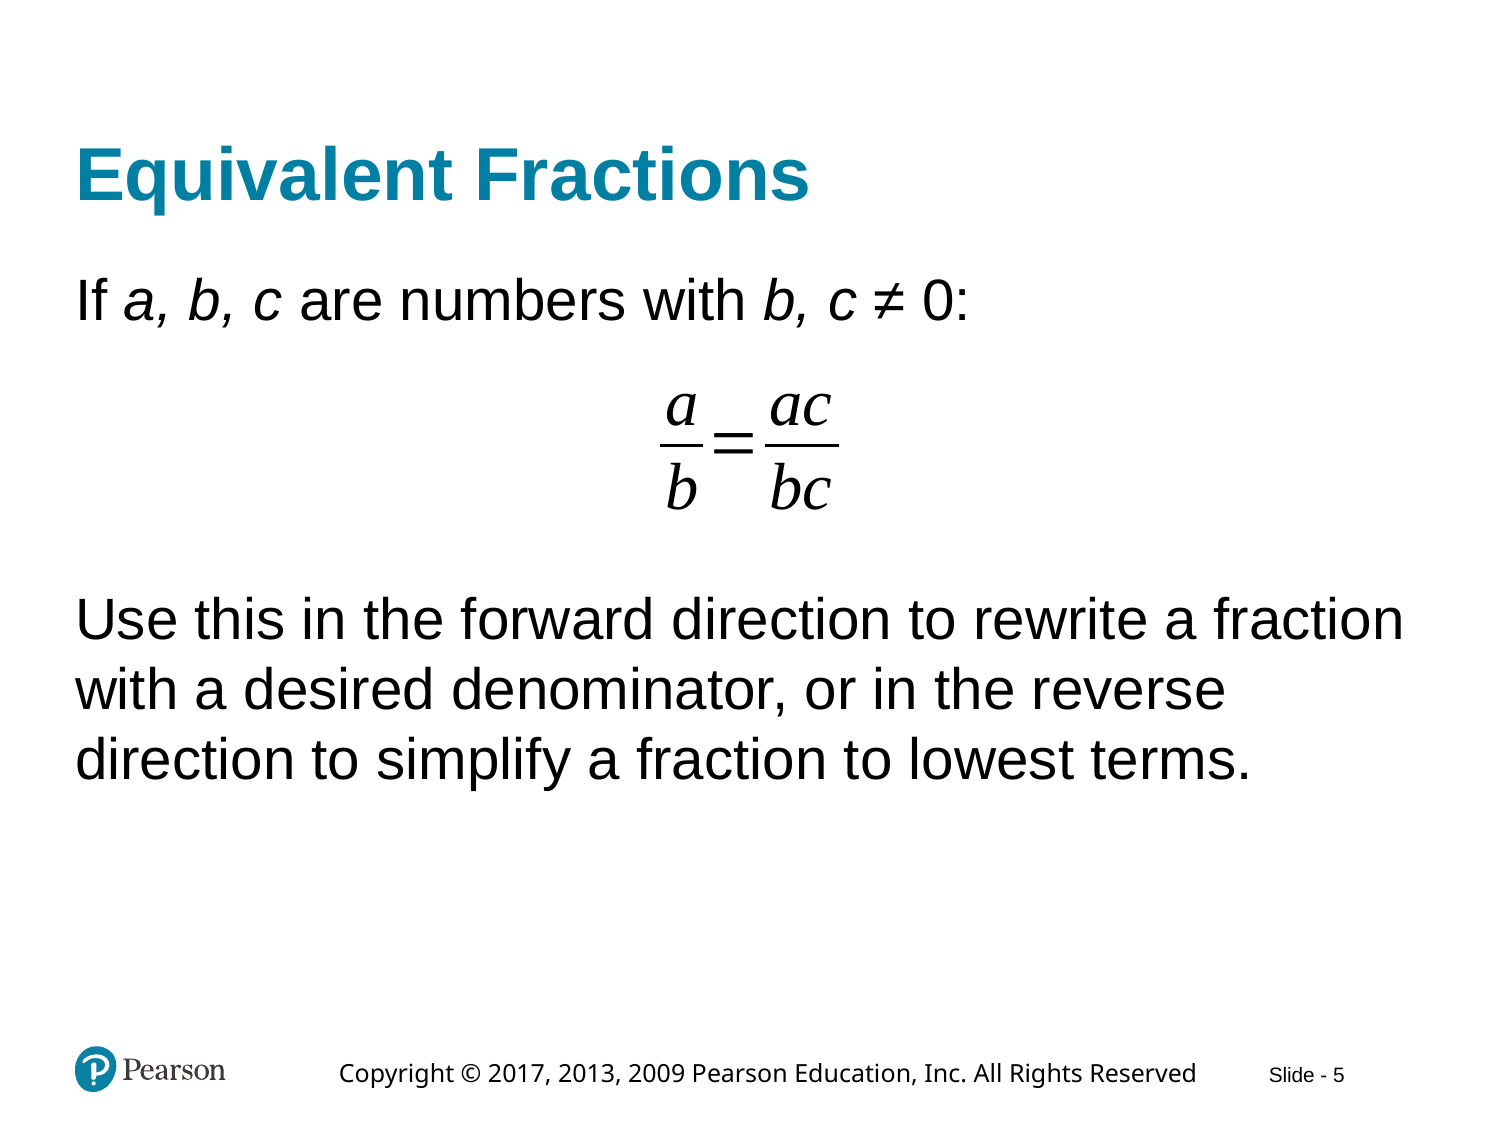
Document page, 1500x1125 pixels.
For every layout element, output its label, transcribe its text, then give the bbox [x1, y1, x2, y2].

title Equivalent Fractions [75, 35, 1425, 216]
chart [657, 365, 843, 524]
list If a, b, c are numbers with b, c ≠ 0: [75, 262, 1425, 338]
list Use this in the forward direction to rewrite a fraction with a desired denominator, or in the reverse direction to simplify a fraction to lowest terms. [75, 581, 1426, 839]
